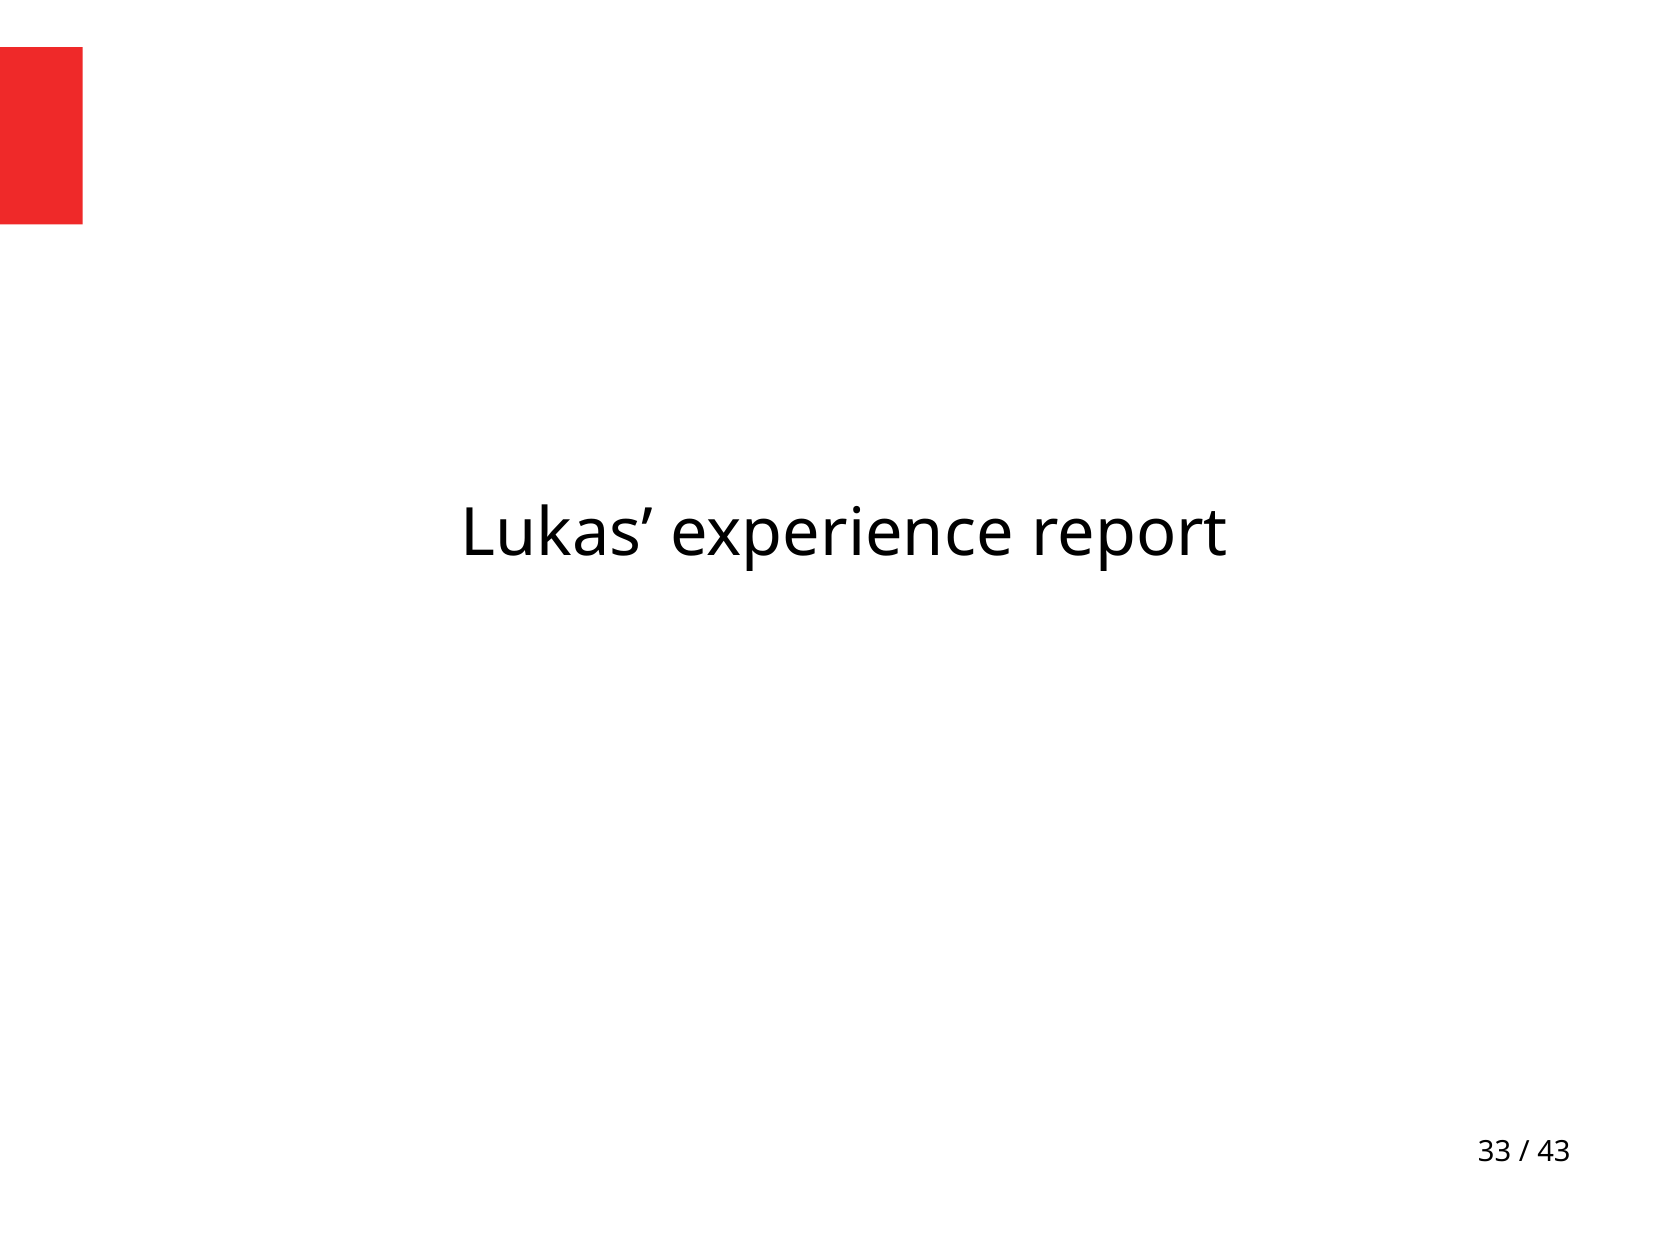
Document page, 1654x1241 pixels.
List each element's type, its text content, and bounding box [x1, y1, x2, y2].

subtitle Lukas’ experience report [118, 49, 1571, 1010]
